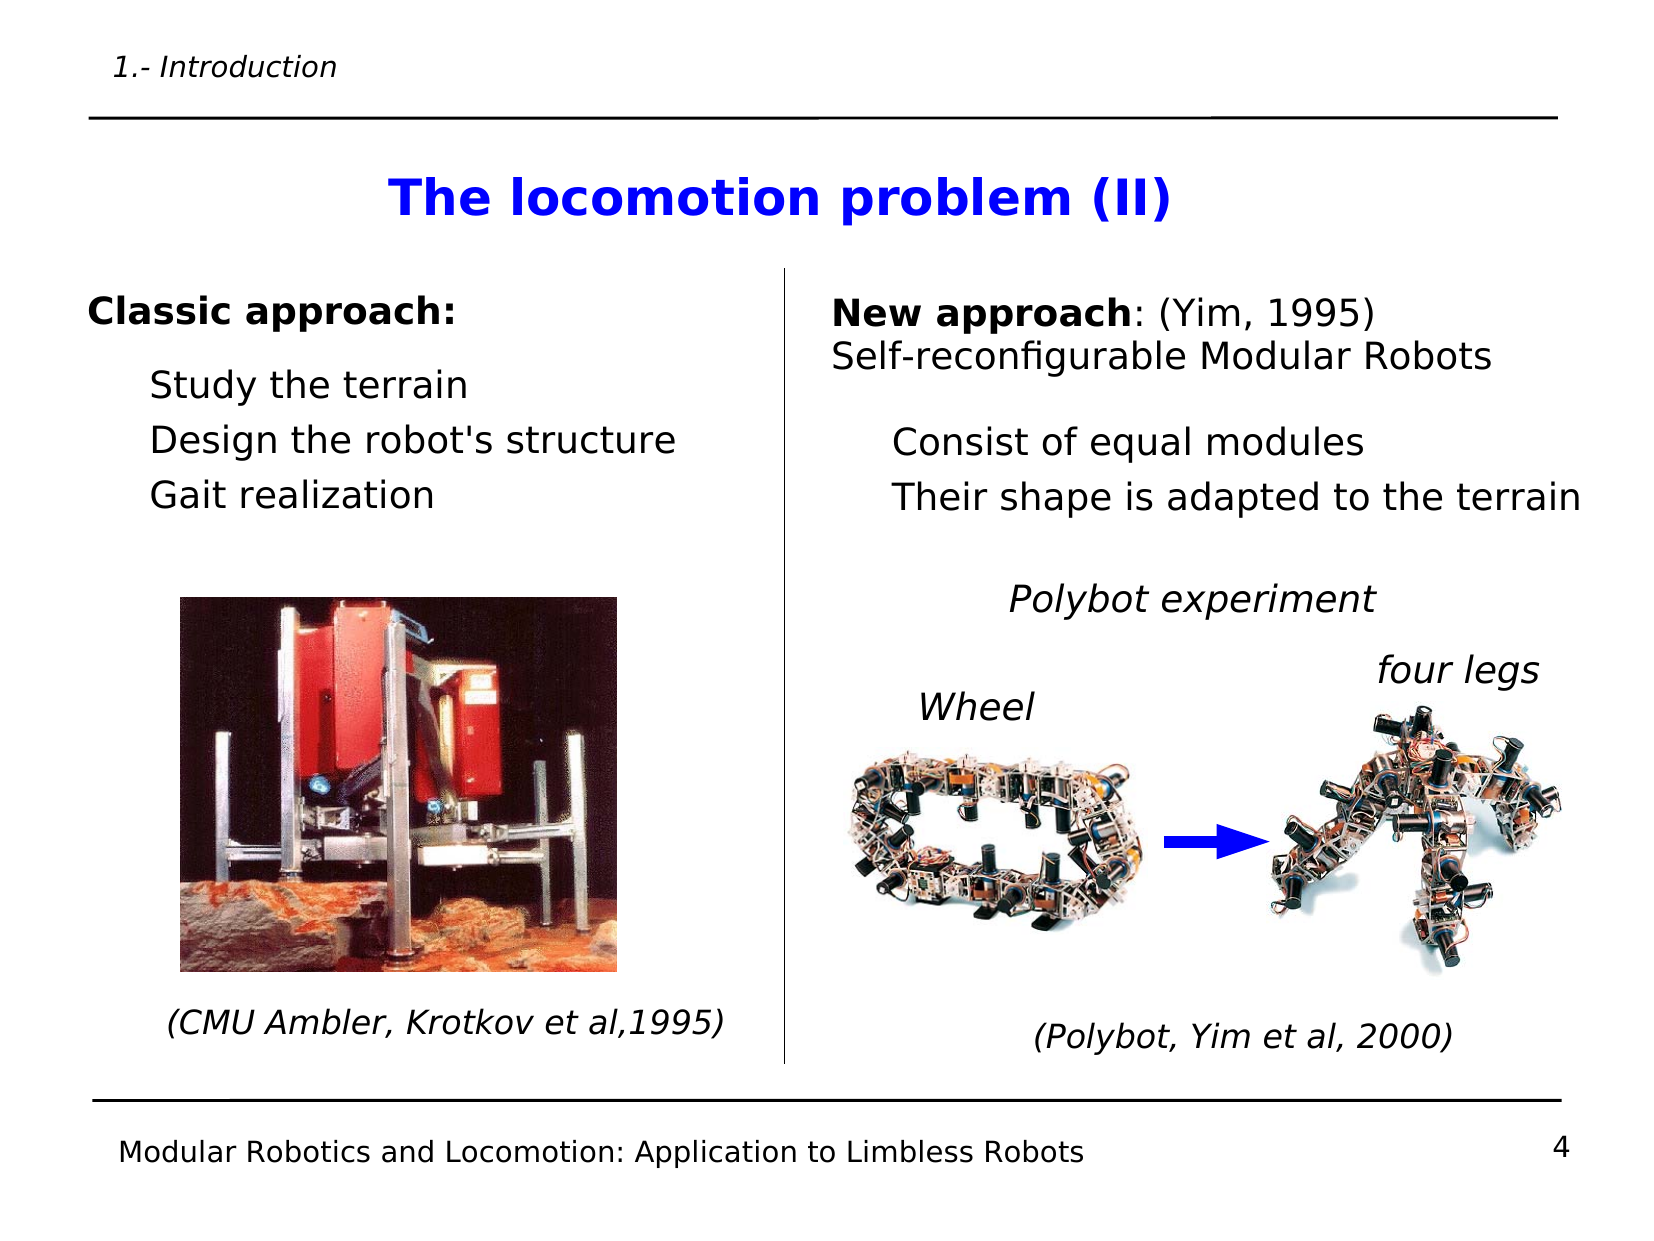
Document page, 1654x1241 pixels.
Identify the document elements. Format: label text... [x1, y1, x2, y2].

text_box Classic approach: [72, 282, 466, 341]
picture [180, 597, 617, 972]
text_box Wheel [903, 678, 1048, 737]
picture [843, 747, 1148, 935]
text_box Consist of equal modules Their shape is adapted to the terrain [865, 413, 1596, 527]
picture [1266, 701, 1566, 980]
text_box The locomotion problem (II) [373, 161, 1174, 235]
text_box Modular Robotics and Locomotion: Application to Limbless Robots [103, 1127, 1101, 1177]
text_box (Polybot, Yim et al, 2000) [1018, 1010, 1462, 1064]
text_box Polybot experiment [994, 570, 1384, 629]
text_box four legs [1361, 641, 1552, 700]
text_box Study the terrain Design the robot's structure Gait realization [122, 356, 694, 526]
text_box (CMU Ambler, Krotkov et al,1995) [151, 996, 730, 1050]
text_box 1.- Introduction [97, 42, 353, 93]
text_box New approach: (Yim, 1995) Self-reconfigurable Modular Robots [816, 283, 1495, 386]
